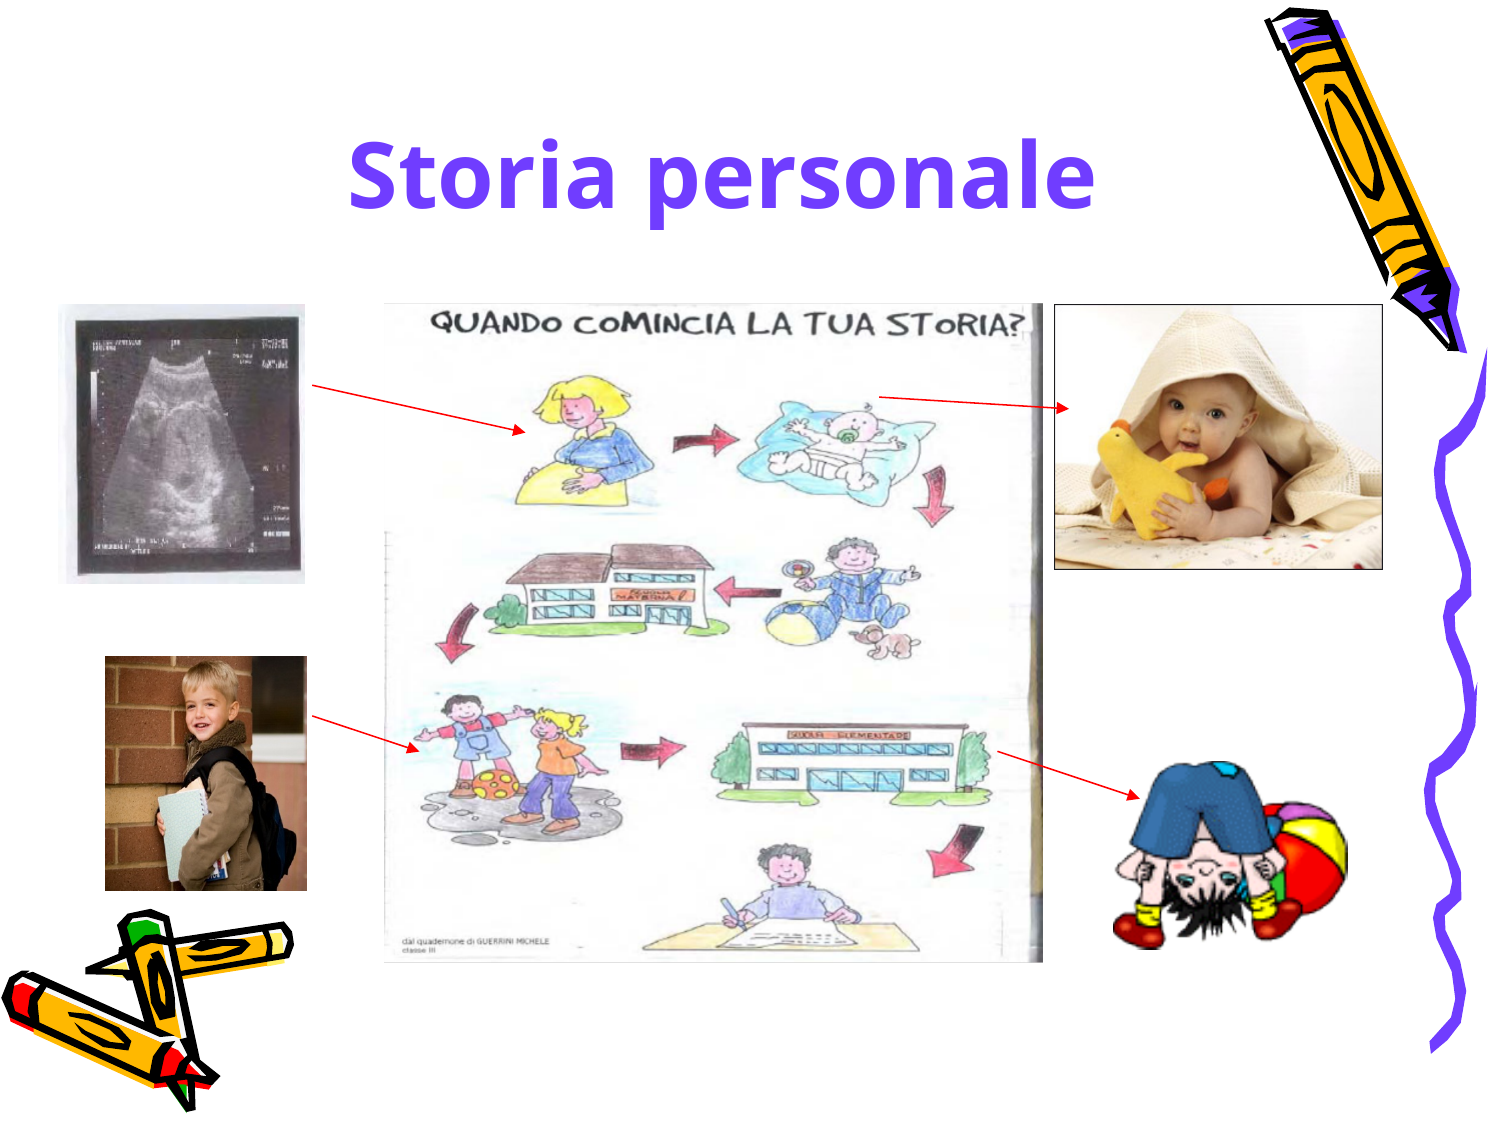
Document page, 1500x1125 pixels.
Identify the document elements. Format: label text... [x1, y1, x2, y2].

title Storia personale [159, 0, 1287, 235]
picture [1113, 761, 1348, 950]
picture [105, 656, 307, 891]
picture [1054, 304, 1383, 570]
picture [383, 302, 1044, 964]
picture [58, 304, 305, 584]
